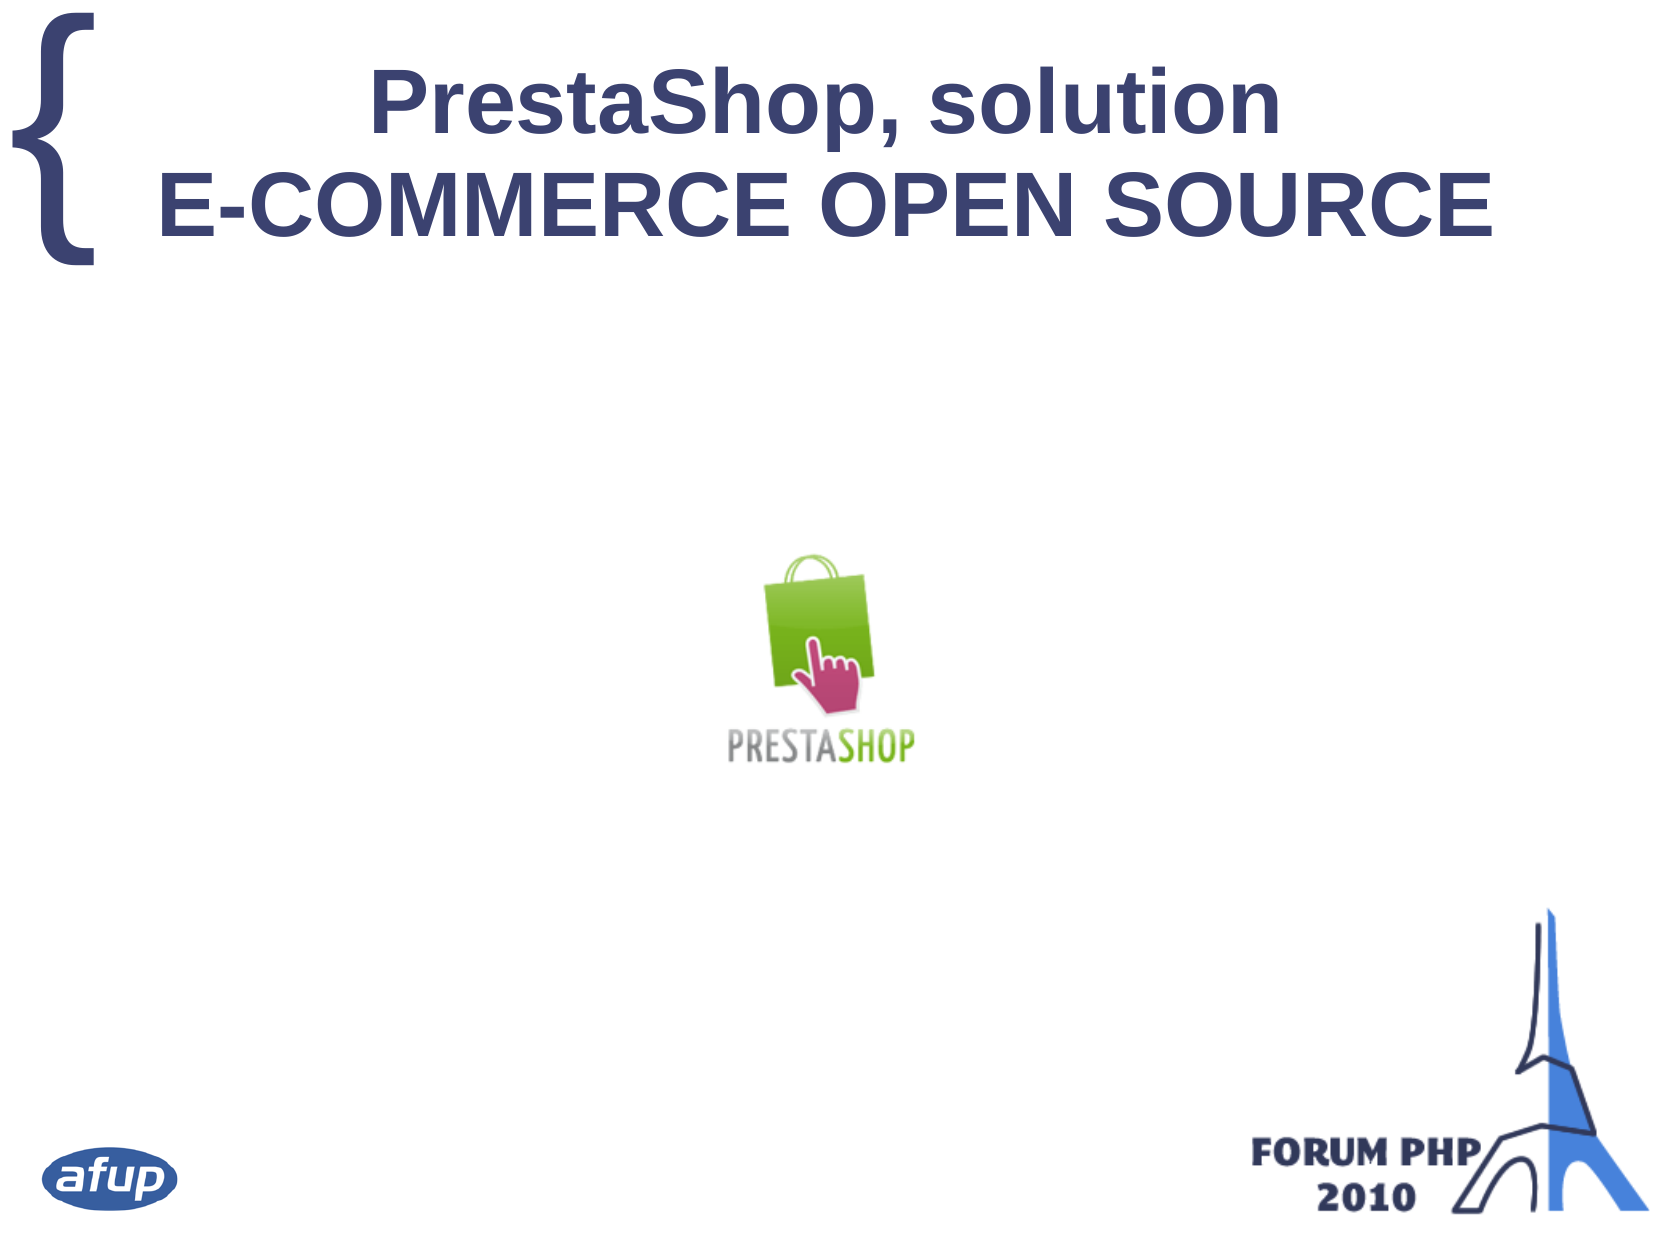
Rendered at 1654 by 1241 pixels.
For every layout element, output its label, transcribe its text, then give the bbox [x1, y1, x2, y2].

picture [708, 544, 932, 768]
picture [1240, 872, 1650, 1241]
title PrestaShop, solution E-COMMERCE OPEN SOURCE [82, 49, 1571, 257]
picture [41, 1146, 178, 1211]
